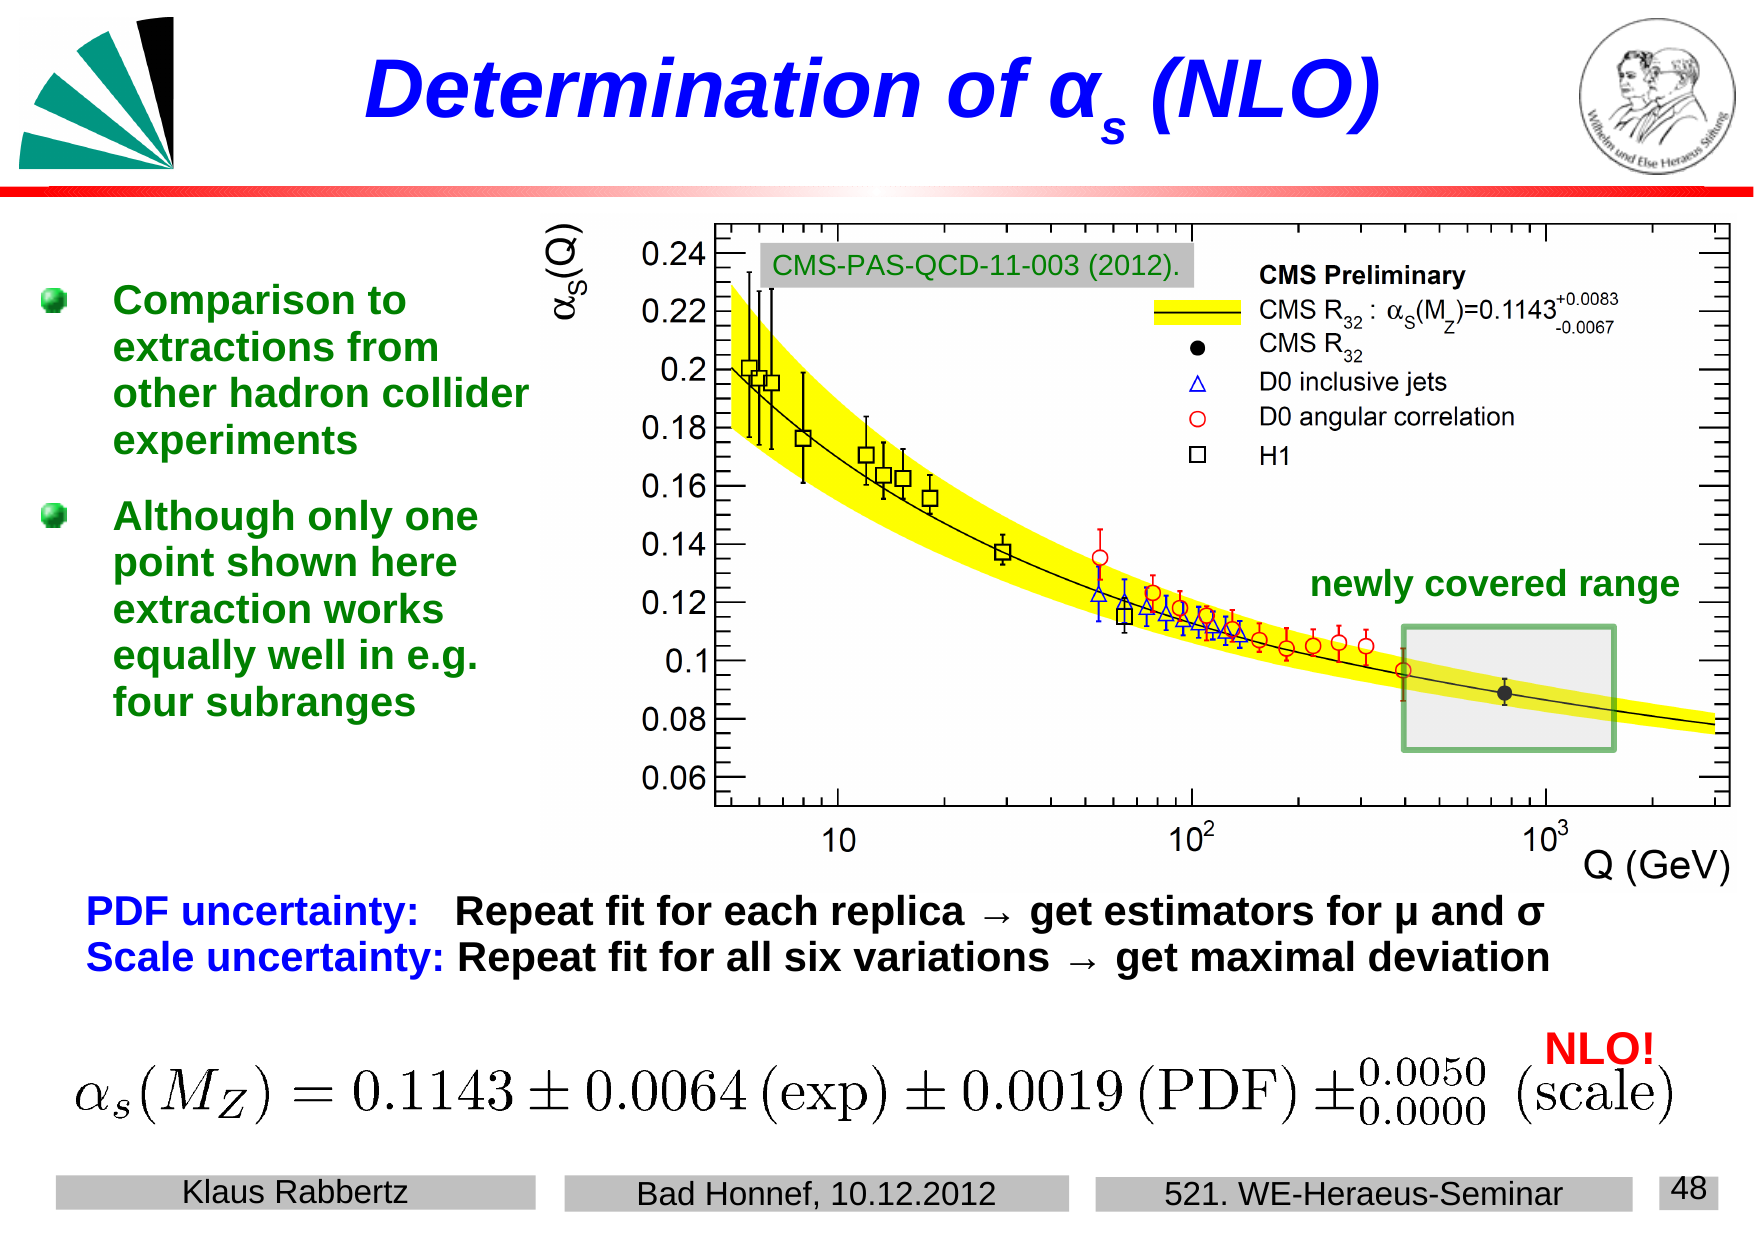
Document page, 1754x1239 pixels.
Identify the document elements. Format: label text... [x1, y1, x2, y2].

list Comparison to extractions from other hadron collider experiments Although only one point shown here extraction works equally well in e.g. four subranges [30, 276, 548, 725]
text_box NLO! [1532, 1017, 1668, 1081]
text_box CMS-PAS-QCD-11-003 (2012). [760, 242, 1195, 288]
text_box PDF uncertainty: Repeat fit for each replica → get estimators for μ and σ Scale uncertainty: Repeat fit for all six variations → get maximal deviation [73, 881, 1562, 987]
picture [1579, 18, 1736, 175]
text_box newly covered range [1298, 556, 1693, 611]
picture [540, 213, 1737, 893]
text_box [1403, 626, 1614, 751]
picture [69, 1052, 1685, 1129]
title Determination of αs (NLO) [197, 18, 1556, 172]
picture [19, 17, 174, 171]
